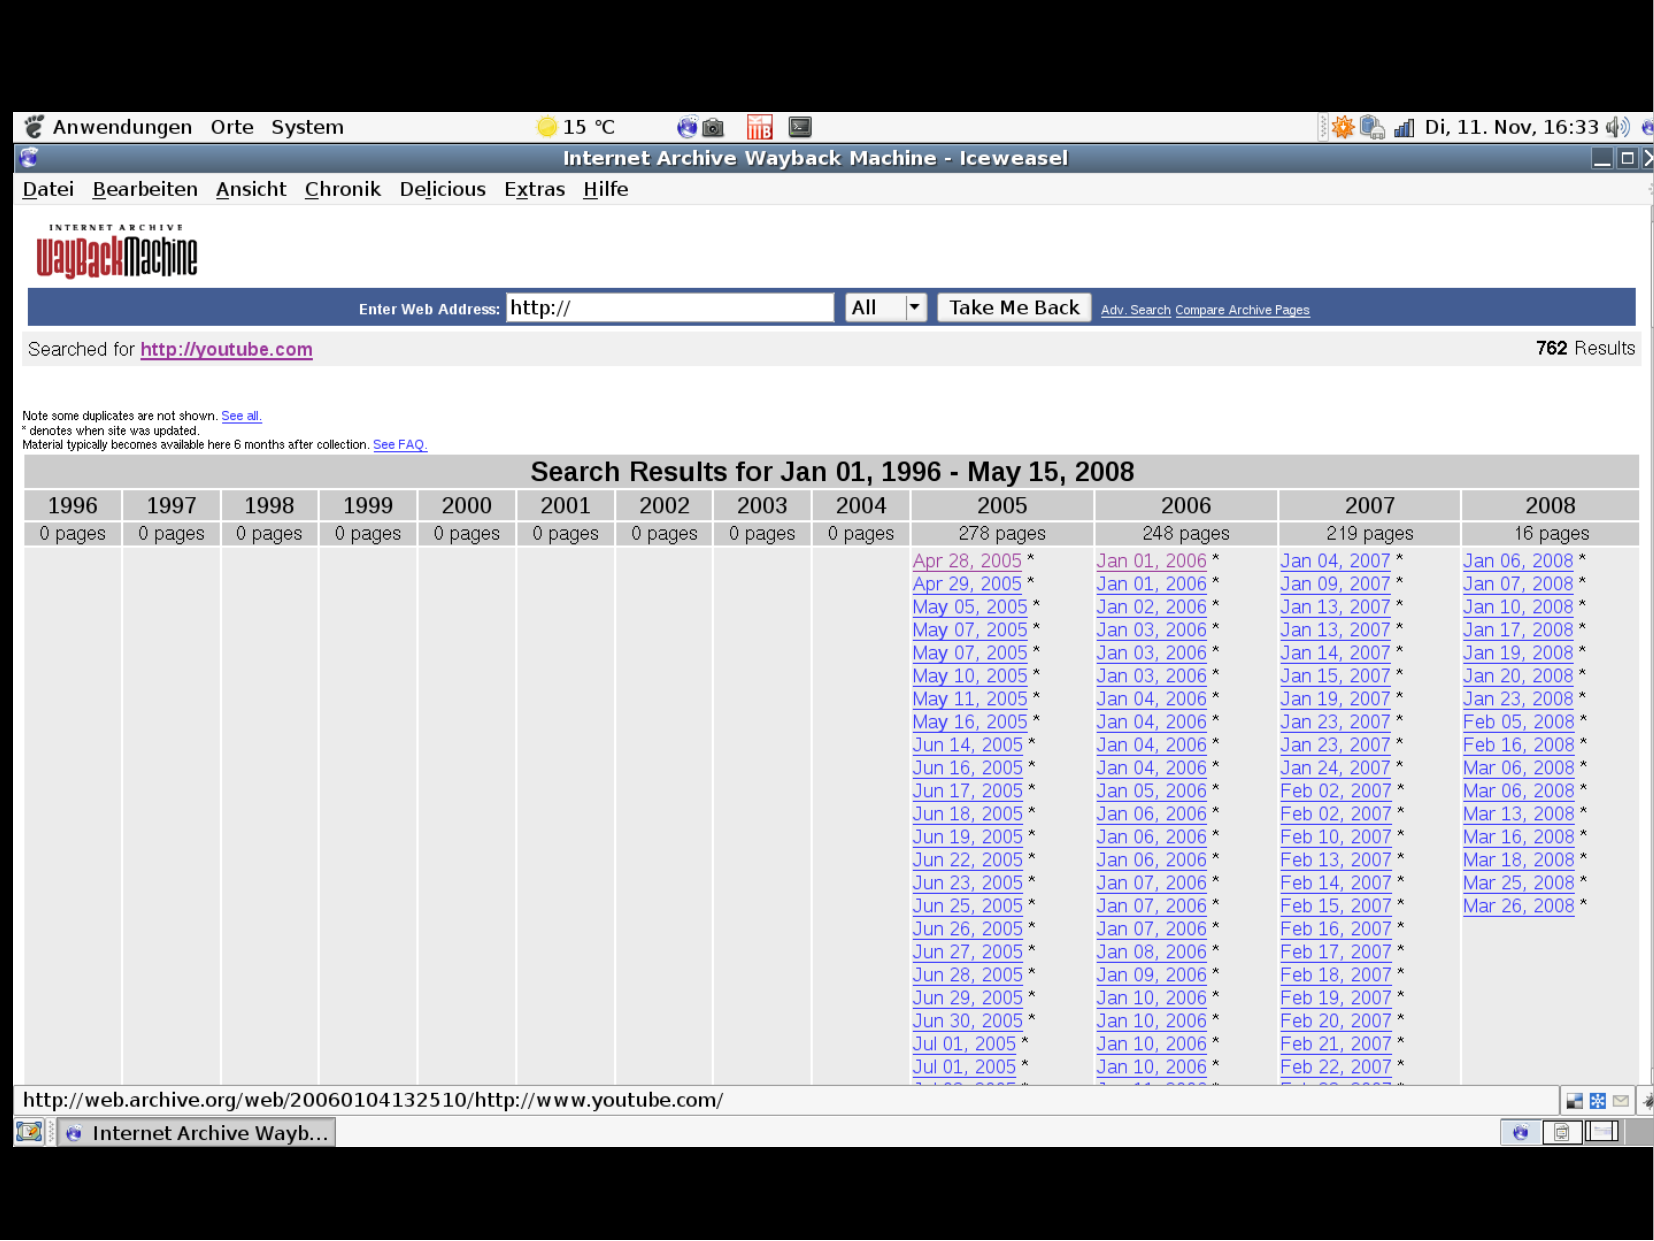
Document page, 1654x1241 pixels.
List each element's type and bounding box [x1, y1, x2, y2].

picture [13, 112, 1654, 1147]
